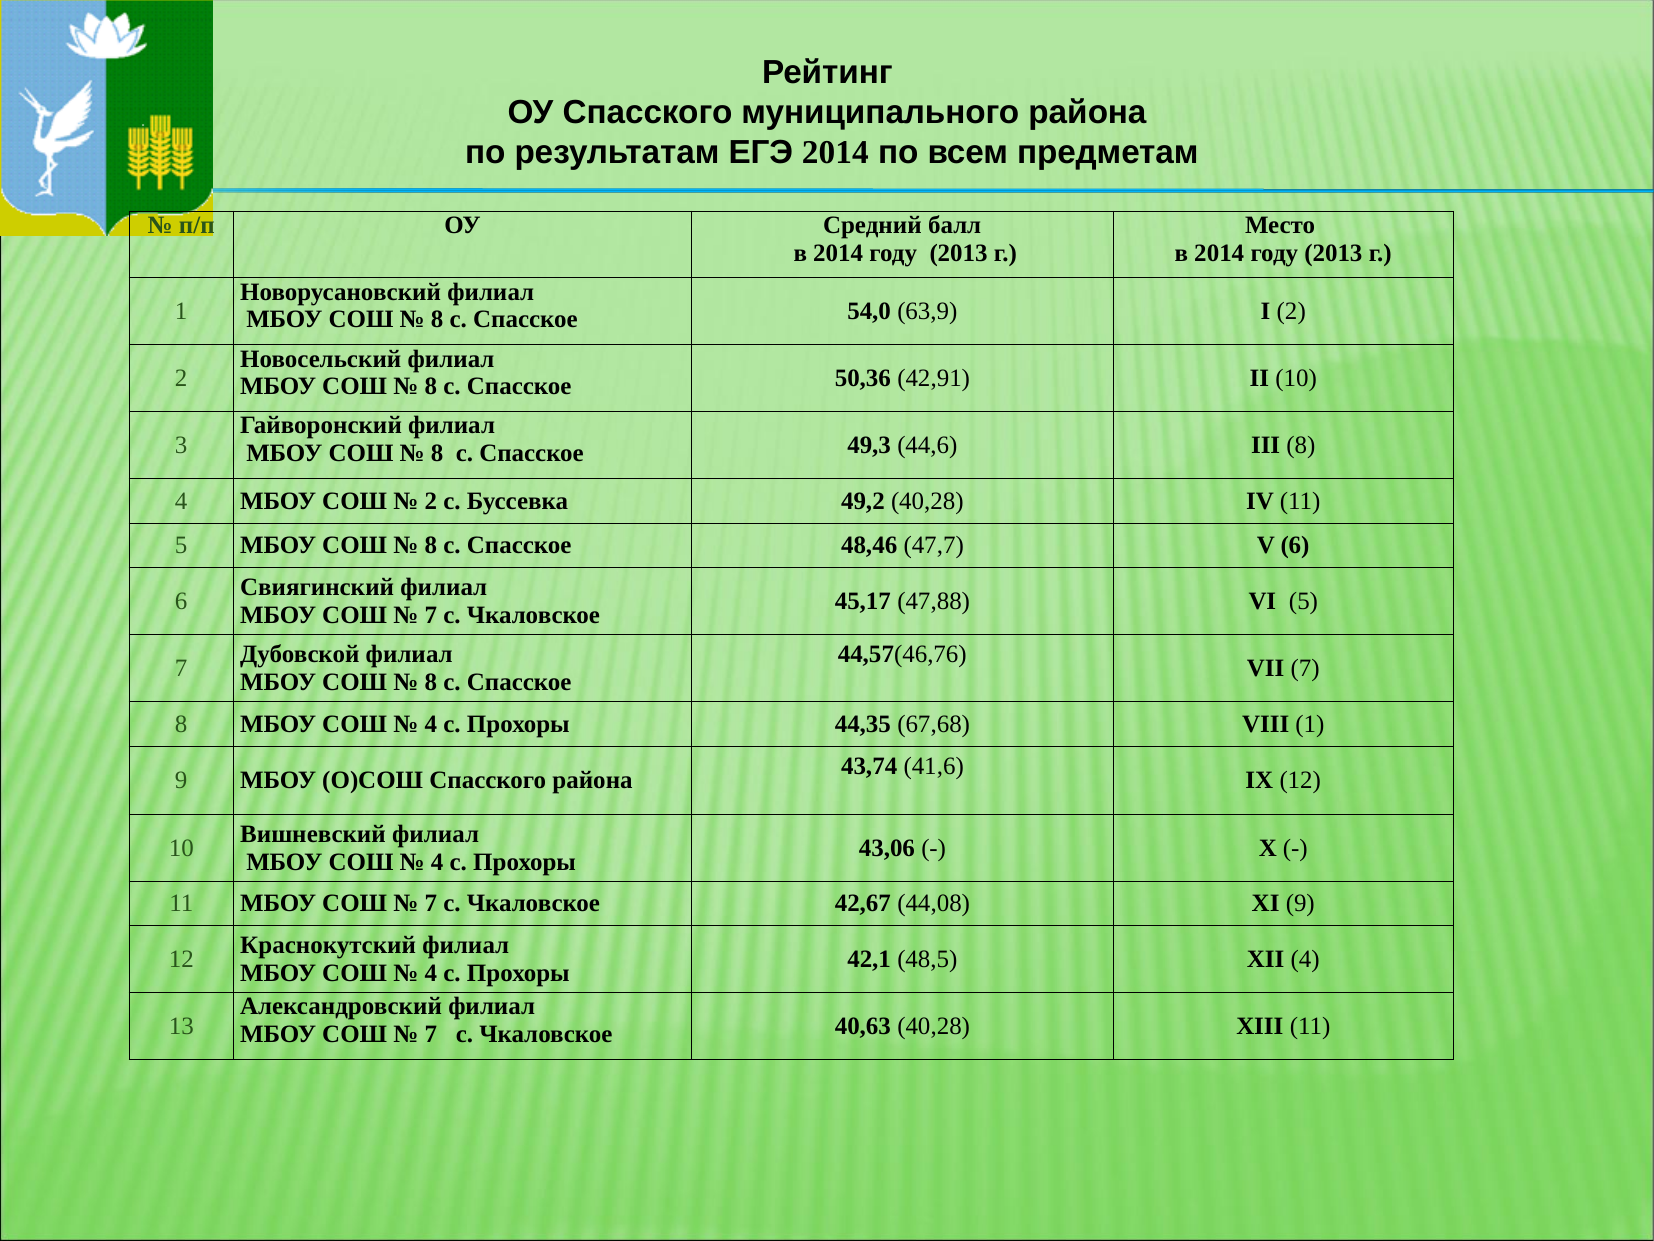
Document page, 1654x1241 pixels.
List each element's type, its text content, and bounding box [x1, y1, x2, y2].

table_cell VII (7) [1114, 635, 1453, 701]
table_cell 49,2 (40,28) [692, 479, 1113, 523]
table_cell IХ (12) [1114, 747, 1453, 814]
table_cell ХI (9) [1114, 882, 1453, 925]
table_cell 49,3 (44,6) [692, 412, 1113, 478]
table_cell 44,35 (67,68) [692, 702, 1113, 746]
table_cell Александровский филиал МБОУ СОШ № 7 с. Чкаловское [234, 993, 691, 1059]
table_cell V (6) [1114, 524, 1453, 567]
table_cell 13 [130, 993, 233, 1059]
table_cell Вишневский филиал МБОУ СОШ № 4 с. Прохоры [234, 815, 691, 881]
table_cell 42,1 (48,5) [692, 926, 1113, 992]
table_cell 6 [130, 568, 233, 634]
table_cell МБОУ СОШ № 8 с. Спасское [234, 524, 691, 567]
table_header Место в 2014 году (2013 г.) [1114, 212, 1453, 277]
table_header Средний балл в 2014 году (2013 г.) [692, 212, 1113, 277]
text_box Рейтинг ОУ Спасского муниципального района по результатам ЕГЭ 2014 по всем предметам [164, 42, 1501, 178]
picture [0, 0, 1654, 1241]
table_cell МБОУ СОШ № 4 с. Прохоры [234, 702, 691, 746]
table_cell 42,67 (44,08) [692, 882, 1113, 925]
table_cell IV (11) [1114, 479, 1453, 523]
table_cell 10 [130, 815, 233, 881]
table_header ОУ [234, 212, 691, 277]
table_cell 40,63 (40,28) [692, 993, 1113, 1059]
table_cell 43,74 (41,6) [692, 747, 1113, 814]
table_cell МБОУ (О)СОШ Спасского района [234, 747, 691, 814]
table_cell Краснокутский филиал МБОУ СОШ № 4 с. Прохоры [234, 926, 691, 992]
table_cell 48,46 (47,7) [692, 524, 1113, 567]
table_cell 4 [130, 479, 233, 523]
table_header № п/п [130, 212, 233, 277]
table_cell I (2) [1114, 278, 1453, 344]
table_cell МБОУ СОШ № 2 с. Буссевка [234, 479, 691, 523]
table_cell II (10) [1114, 345, 1453, 411]
table_cell Дубовской филиал МБОУ СОШ № 8 с. Спасское [234, 635, 691, 701]
table_cell III (8) [1114, 412, 1453, 478]
table_cell Новосельский филиал МБОУ СОШ № 8 с. Спасское [234, 345, 691, 411]
table_cell 3 [130, 412, 233, 478]
table_cell ХII (4) [1114, 926, 1453, 992]
table_cell 8 [130, 702, 233, 746]
table_cell 7 [130, 635, 233, 701]
table_cell ХIII (11) [1114, 993, 1453, 1059]
table_cell 9 [130, 747, 233, 814]
table_cell Новорусановский филиал МБОУ СОШ № 8 с. Спасское [234, 278, 691, 344]
table_cell Х (-) [1114, 815, 1453, 881]
table_cell 11 [130, 882, 233, 925]
table_cell 2 [130, 345, 233, 411]
table_cell Свиягинский филиал МБОУ СОШ № 7 с. Чкаловское [234, 568, 691, 634]
table_cell VIII (1) [1114, 702, 1453, 746]
table_cell МБОУ СОШ № 7 с. Чкаловское [234, 882, 691, 925]
table_cell VI (5) [1114, 568, 1453, 634]
table_cell 50,36 (42,91) [692, 345, 1113, 411]
table_cell 45,17 (47,88) [692, 568, 1113, 634]
table_cell 43,06 (-) [692, 815, 1113, 881]
table_cell Гайворонский филиал МБОУ СОШ № 8 с. Спасское [234, 412, 691, 478]
table_cell 1 [130, 278, 233, 344]
table_cell 12 [130, 926, 233, 992]
table_cell 54,0 (63,9) [692, 278, 1113, 344]
table_cell 5 [130, 524, 233, 567]
table_cell 44,57(46,76) [692, 635, 1113, 701]
